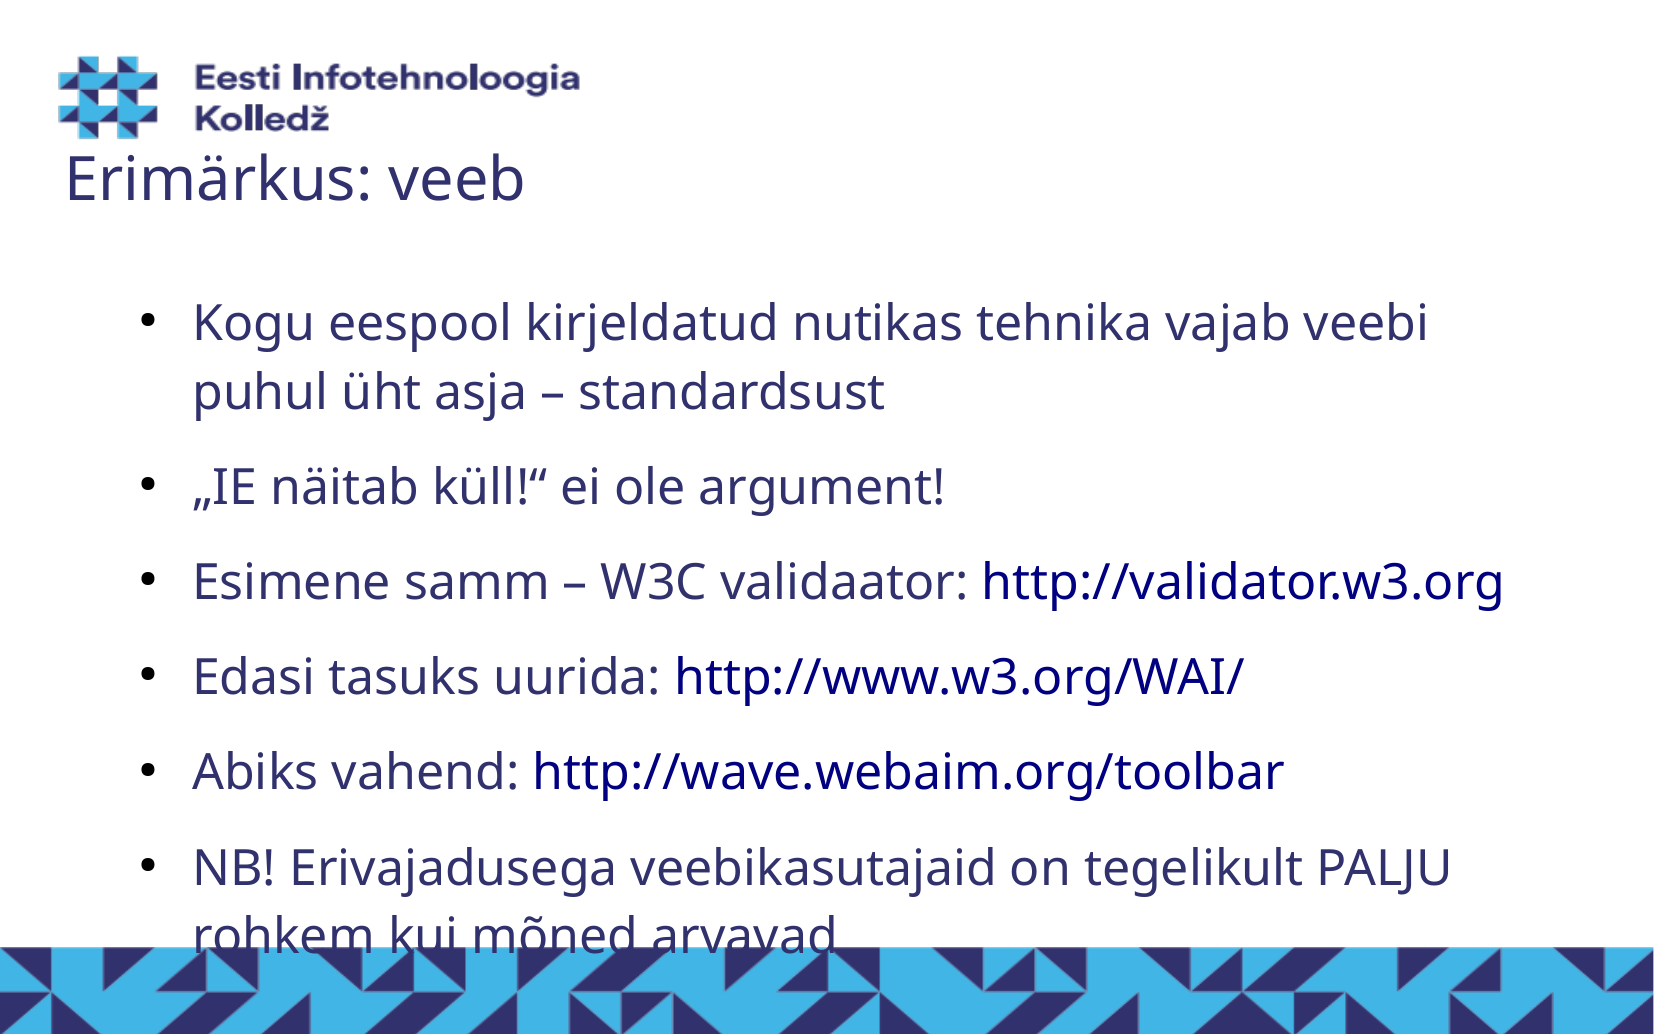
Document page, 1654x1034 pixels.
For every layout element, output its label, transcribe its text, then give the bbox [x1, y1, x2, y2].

list Kogu eespool kirjeldatud nutikas tehnika vajab veebi puhul üht asja – standardsust „IE näitab küll!“ ei ole argument! Esimene samm – W3C validaator: http://validator.w3.org Edasi tasuks uurida: http://www.w3.org/WAI/ Abiks vahend: http://wave.webaim.org/toolbar NB! Erivajadusega veebikasutajaid on tegelikult PALJU rohkem kui mõned arvavad [121, 287, 1533, 1004]
title Erimärkus: veeb [64, 90, 1201, 264]
